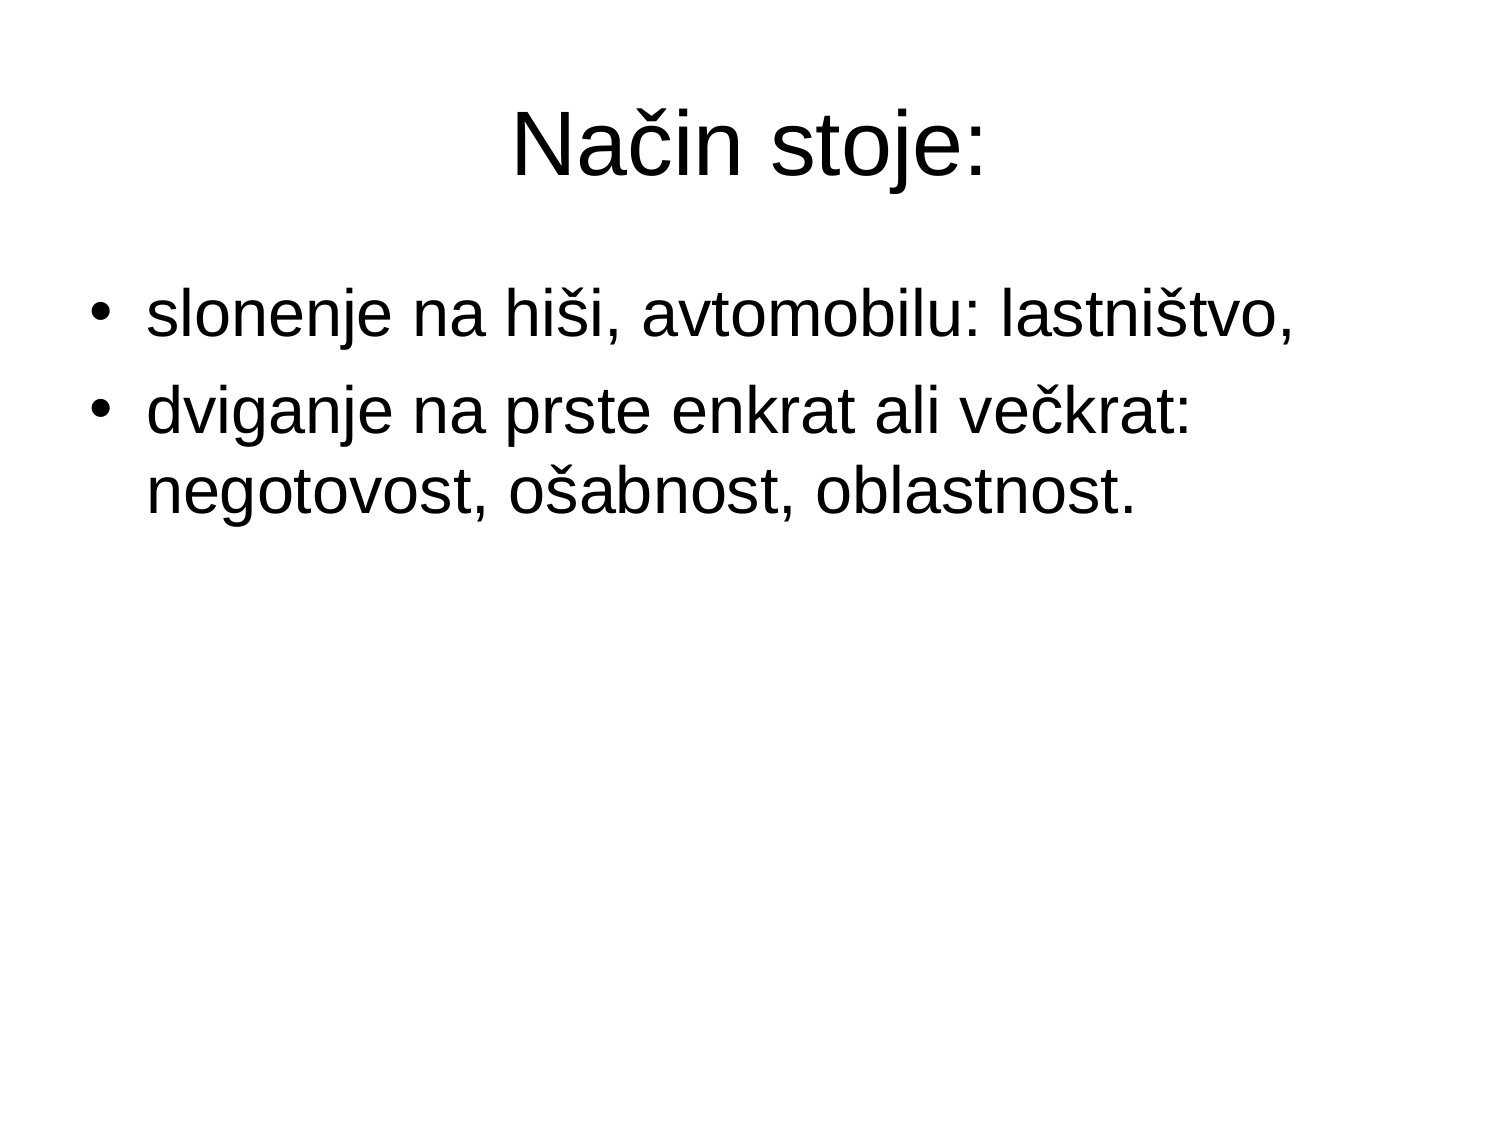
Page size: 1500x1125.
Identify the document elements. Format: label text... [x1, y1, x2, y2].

title Način stoje: [75, 45, 1426, 233]
list slonenje na hiši, avtomobilu: lastništvo, dviganje na prste enkrat ali večkrat: negotovost, ošabnost, oblastnost. [75, 262, 1426, 1006]
